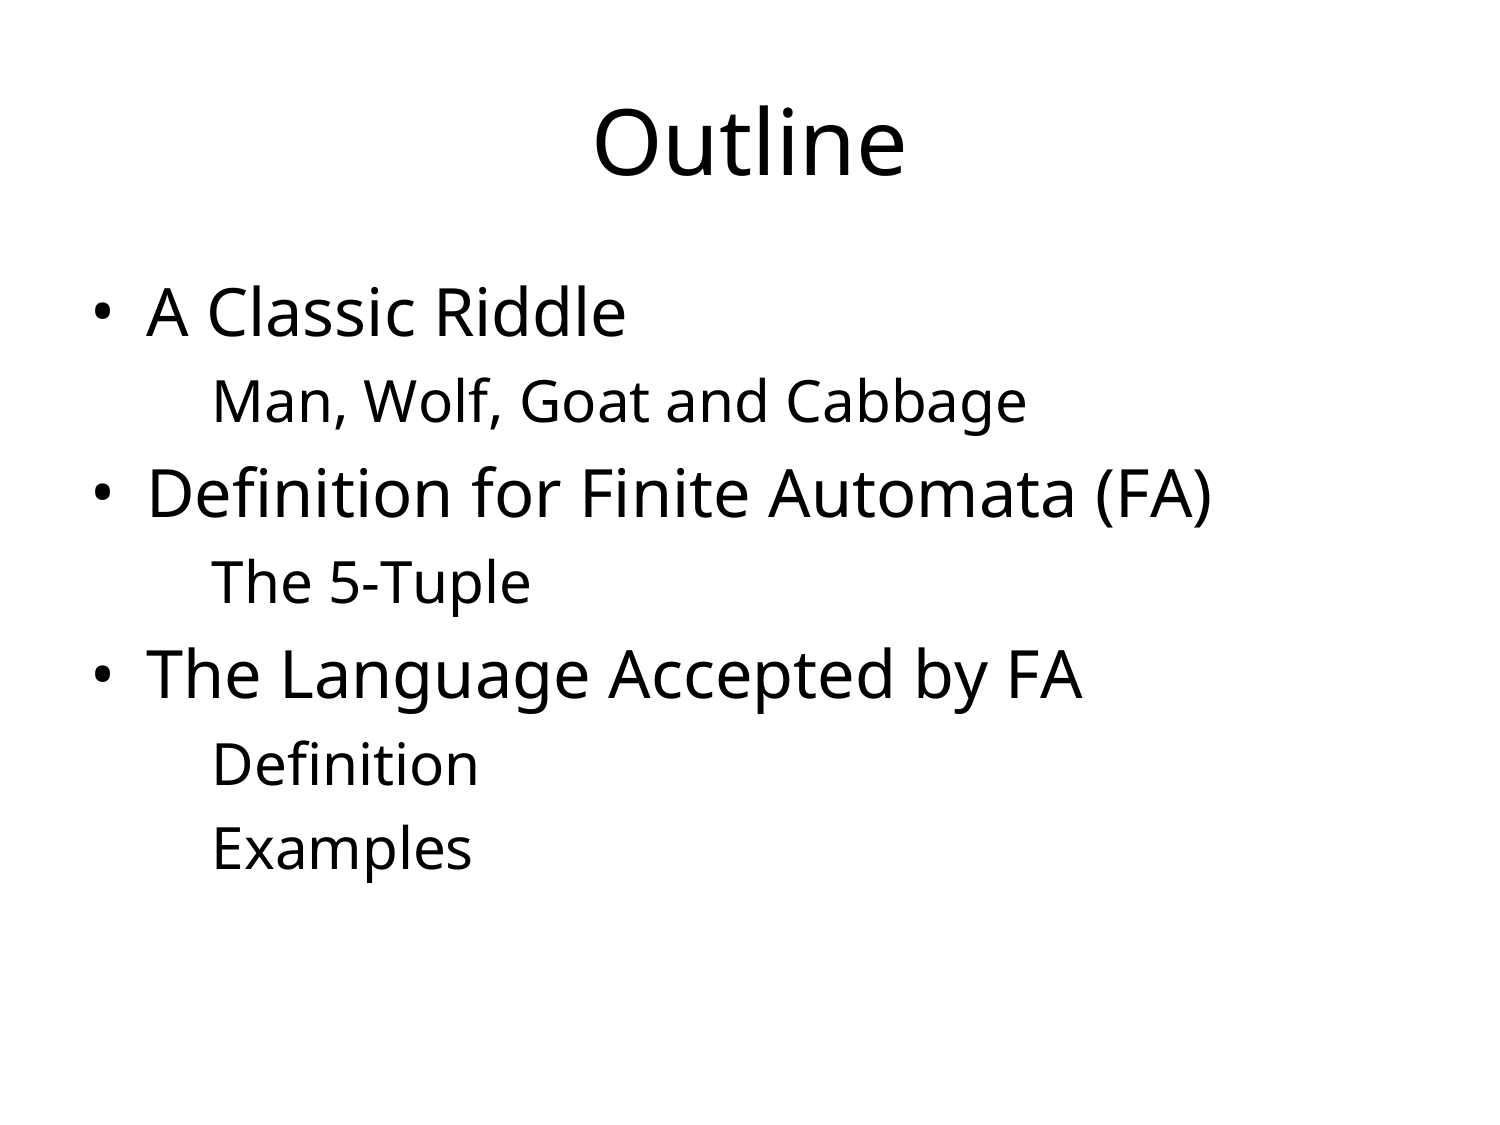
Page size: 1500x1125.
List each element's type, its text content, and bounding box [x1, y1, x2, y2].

title Outline [75, 45, 1426, 233]
list A Classic Riddle Man, Wolf, Goat and Cabbage Definition for Finite Automata (FA) The 5-Tuple The Language Accepted by FA Definition Examples [75, 262, 1426, 1005]
